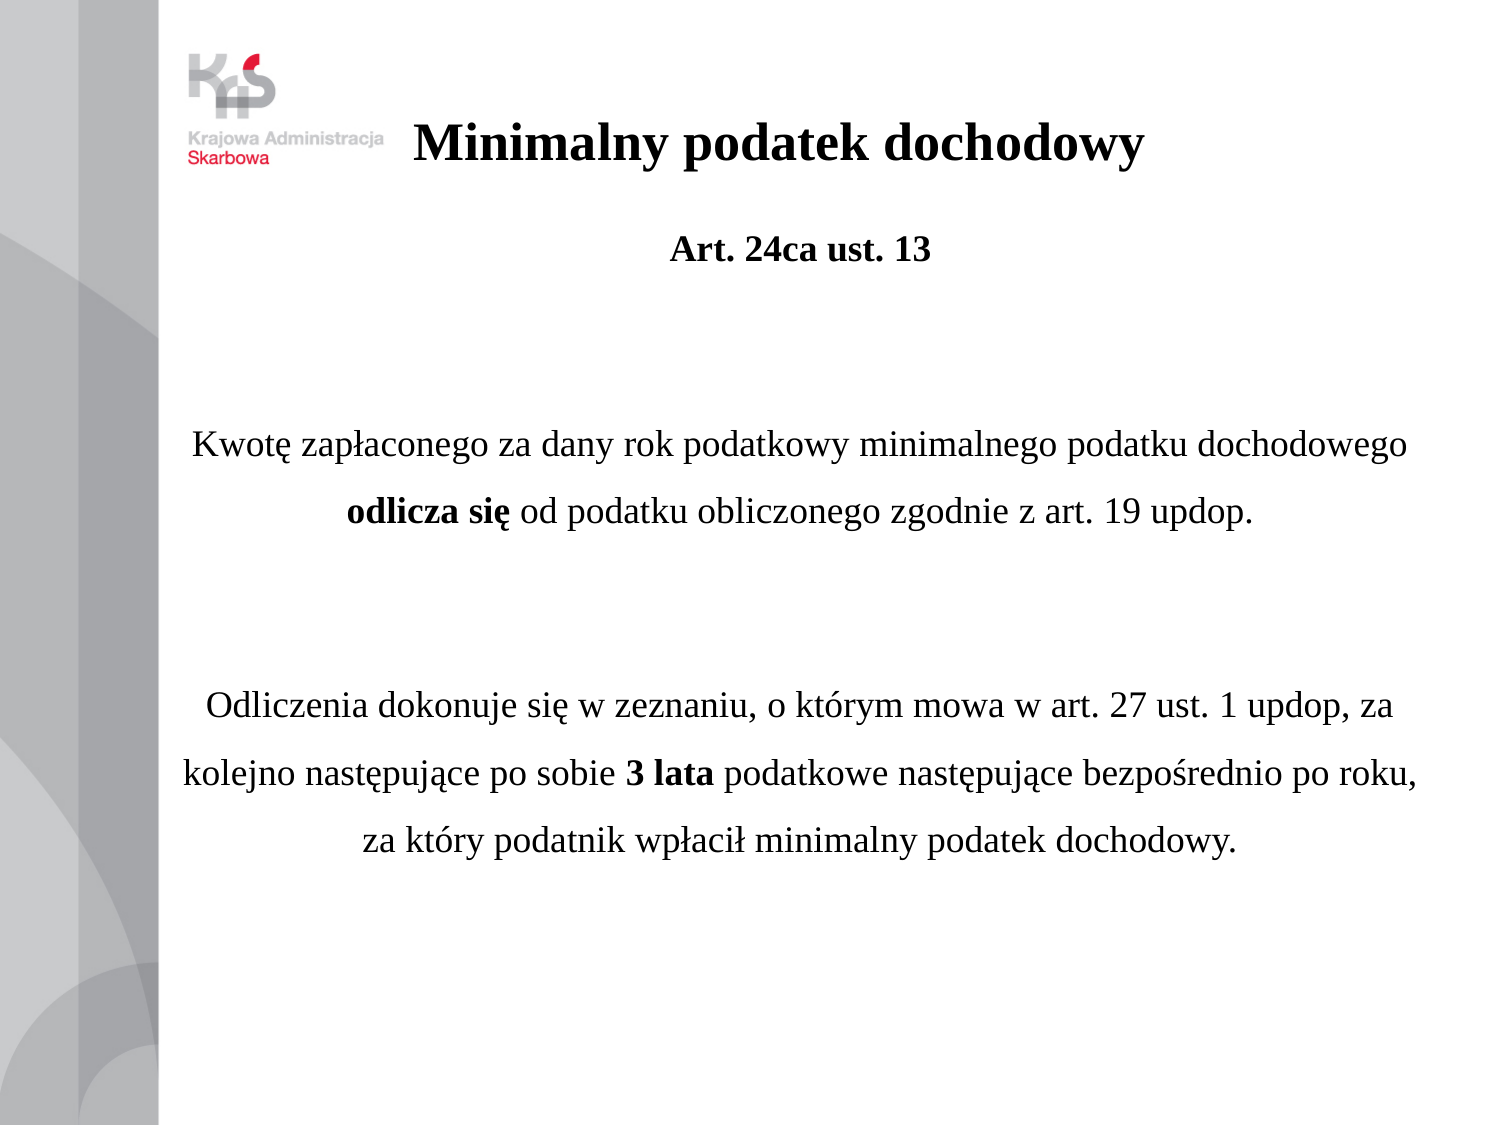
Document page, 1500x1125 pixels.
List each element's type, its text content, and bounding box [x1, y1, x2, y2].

picture [0, 0, 1500, 1125]
title Minimalny podatek dochodowy [413, 44, 1424, 201]
subtitle Art. 24ca ust. 13 Kwotę zapłaconego za dany rok podatkowy minimalnego podatku dochodowego odlicza się od podatku obliczonego zgodnie z art. 19 updop. Odliczenia dokonuje się w zeznaniu, o którym mowa w art. 27 ust. 1 updop, za kolejno następujące po sobie 3 lata podatkowe następujące bezpośrednio po roku, za który podatnik wpłacił minimalny podatek dochodowy. [177, 201, 1424, 1125]
